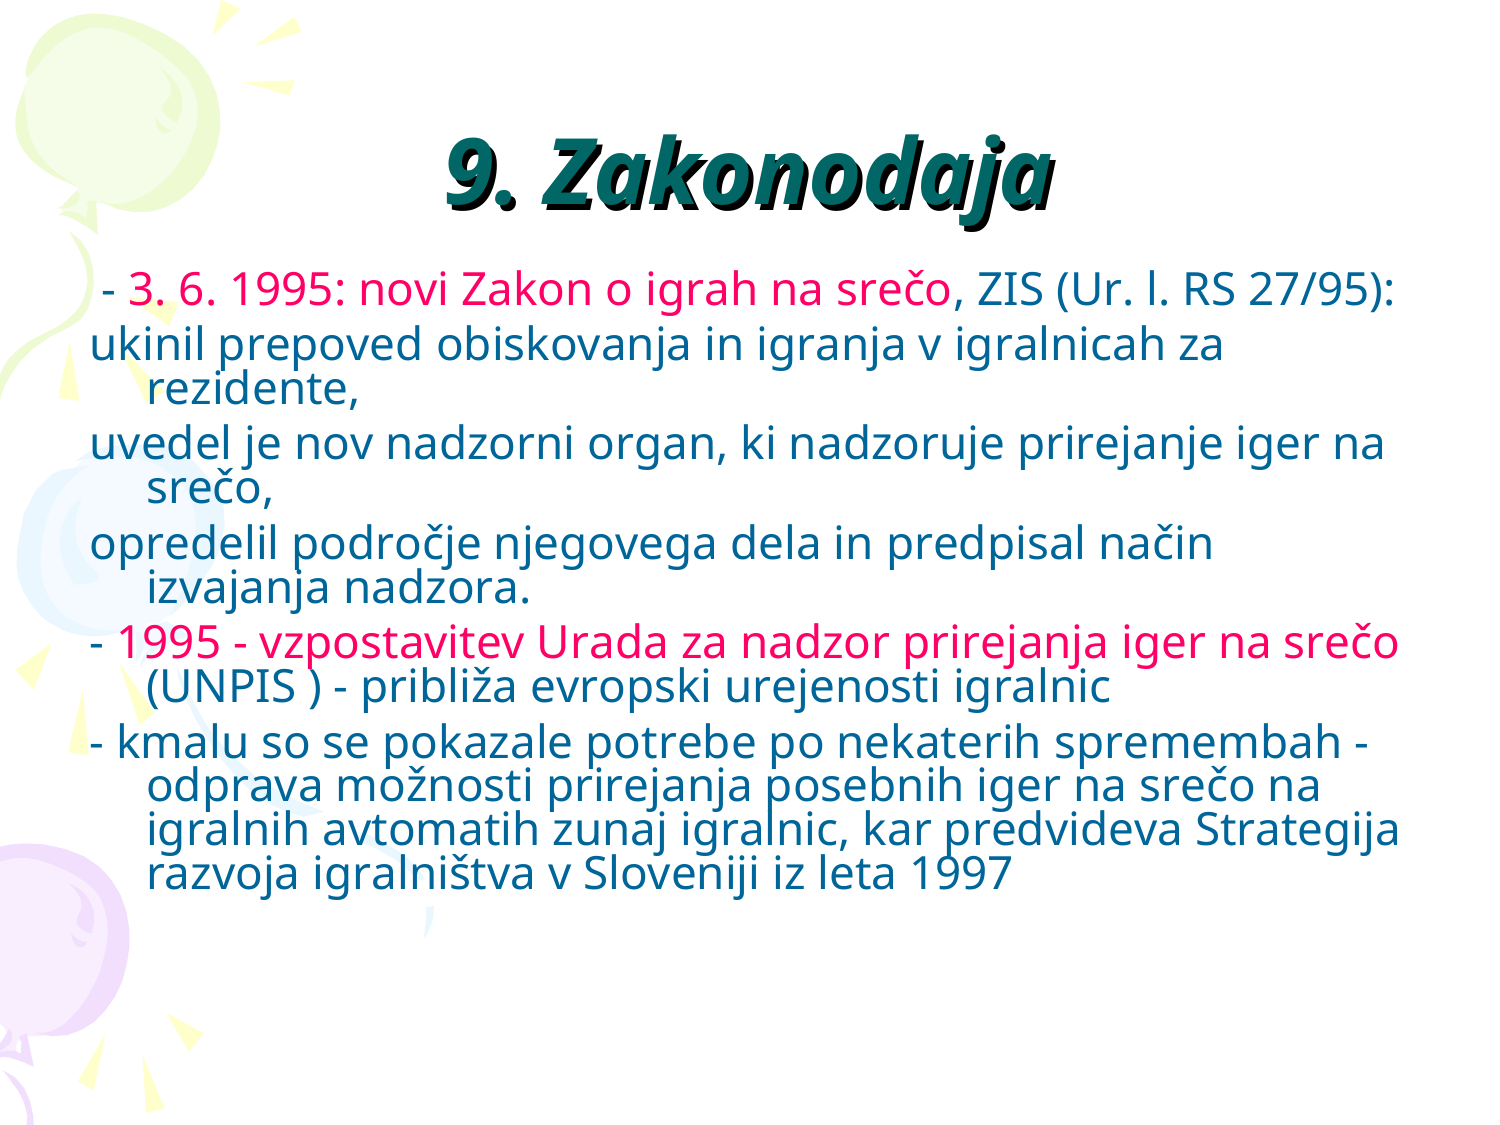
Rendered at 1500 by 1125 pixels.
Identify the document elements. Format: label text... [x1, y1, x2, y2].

list - 3. 6. 1995: novi Zakon o igrah na srečo, ZIS (Ur. l. RS 27/95): ukinil prepoved obiskovanja in igranja v igralnicah za rezidente, uvedel je nov nadzorni organ, ki nadzoruje prirejanje iger na srečo, opredelil področje njegovega dela in predpisal način izvajanja nadzora. - 1995 - vzpostavitev Urada za nadzor prirejanja iger na srečo (UNPIS ) - približa evropski urejenosti igralnic - kmalu so se pokazale potrebe po nekaterih spremembah - odprava možnosti prirejanja posebnih iger na srečo na igralnih avtomatih zunaj igralnic, kar predvideva Strategija razvoja igralništva v Sloveniji iz leta 1997 [75, 262, 1426, 1095]
title 9. Zakonodaja [72, 16, 1426, 233]
